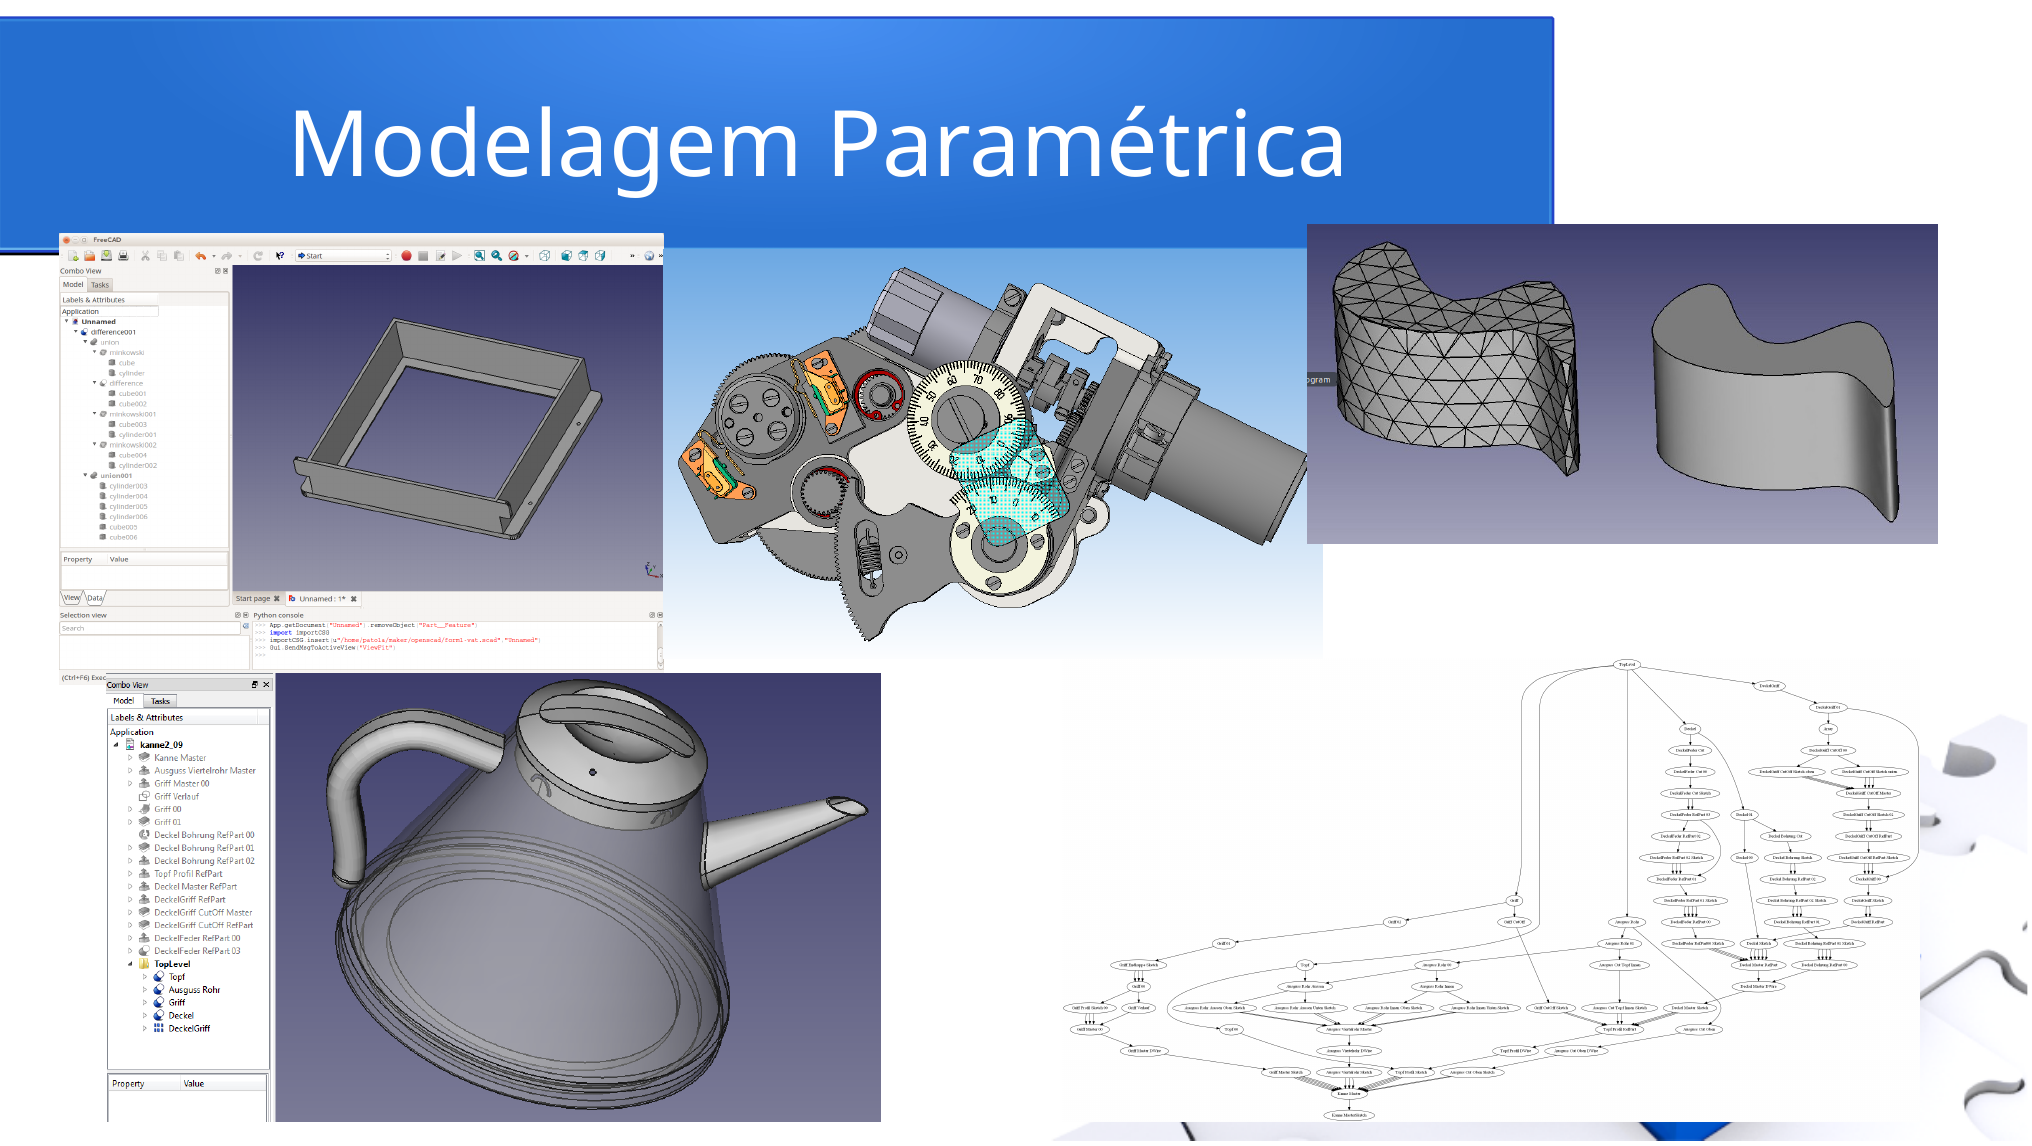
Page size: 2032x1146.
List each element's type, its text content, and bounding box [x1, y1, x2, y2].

title Modelagem Paramétrica [101, 45, 1536, 237]
picture [59, 224, 2028, 1141]
